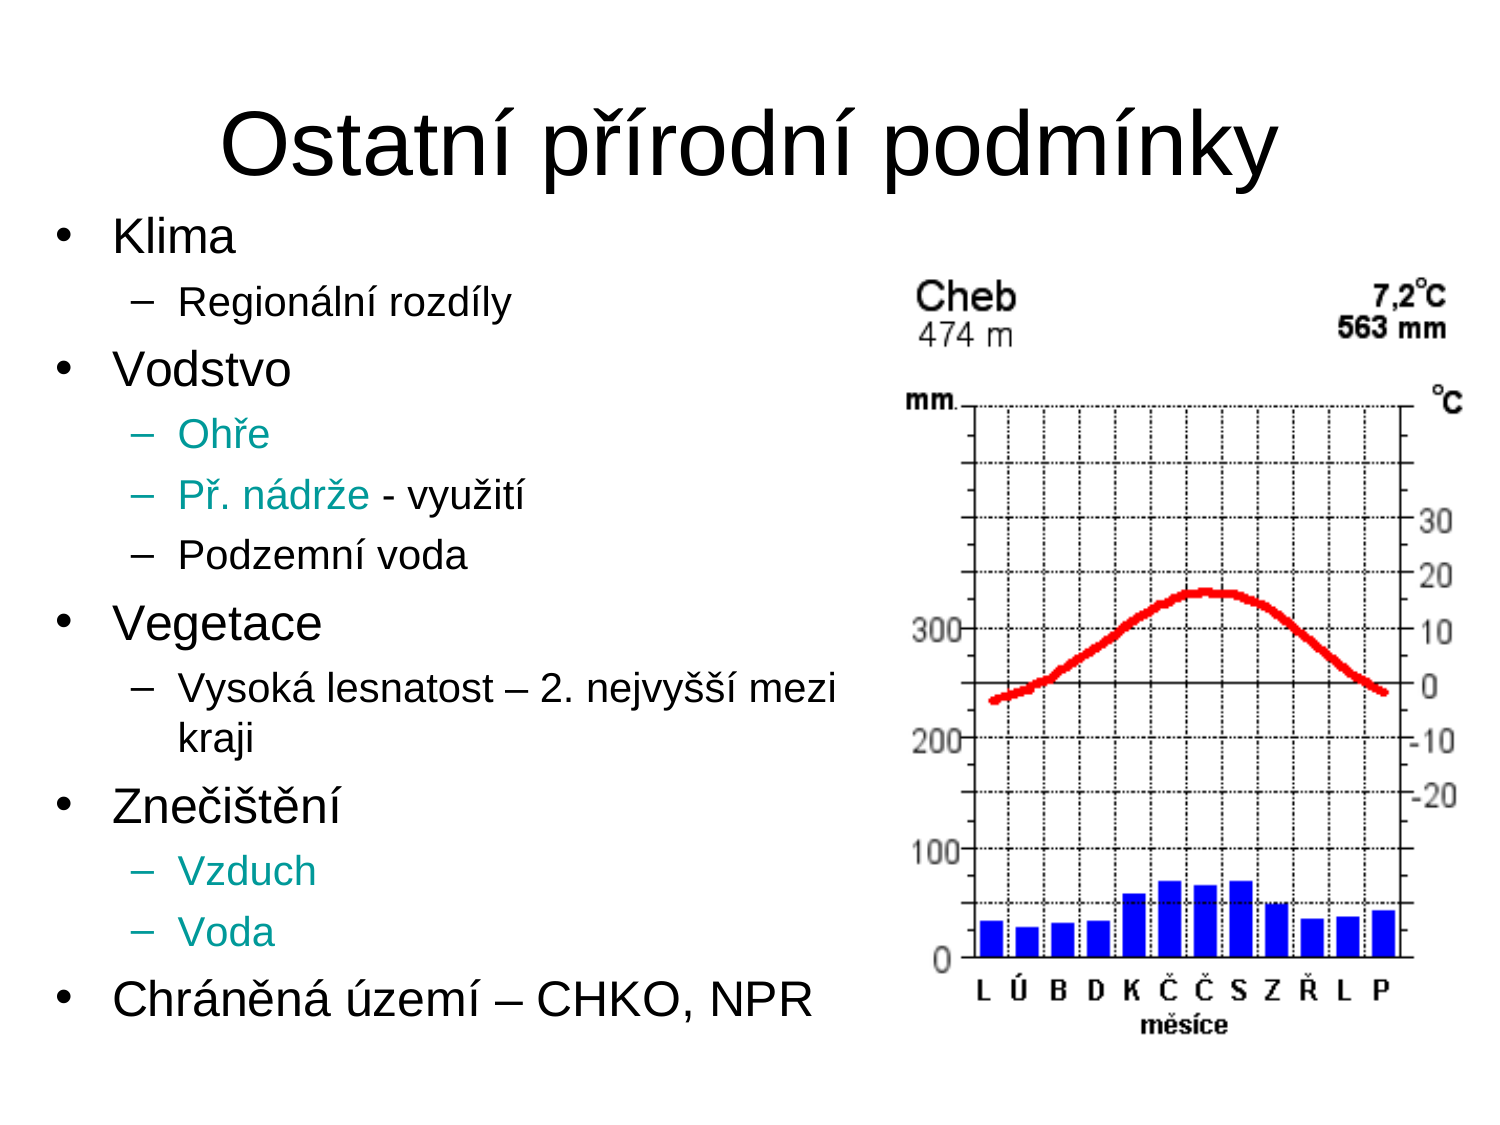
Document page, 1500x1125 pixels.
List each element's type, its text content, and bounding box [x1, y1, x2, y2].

picture [903, 255, 1469, 1047]
title Ostatní přírodní podmínky [75, 45, 1426, 233]
list Klima Regionální rozdíly Vodstvo Ohře Př. nádrže - využití Podzemní voda Vegetace Vysoká lesnatost – 2. nejvyšší mezi kraji Znečištění Vzduch Voda Chráněná území – CHKO, NPR [41, 196, 857, 1071]
